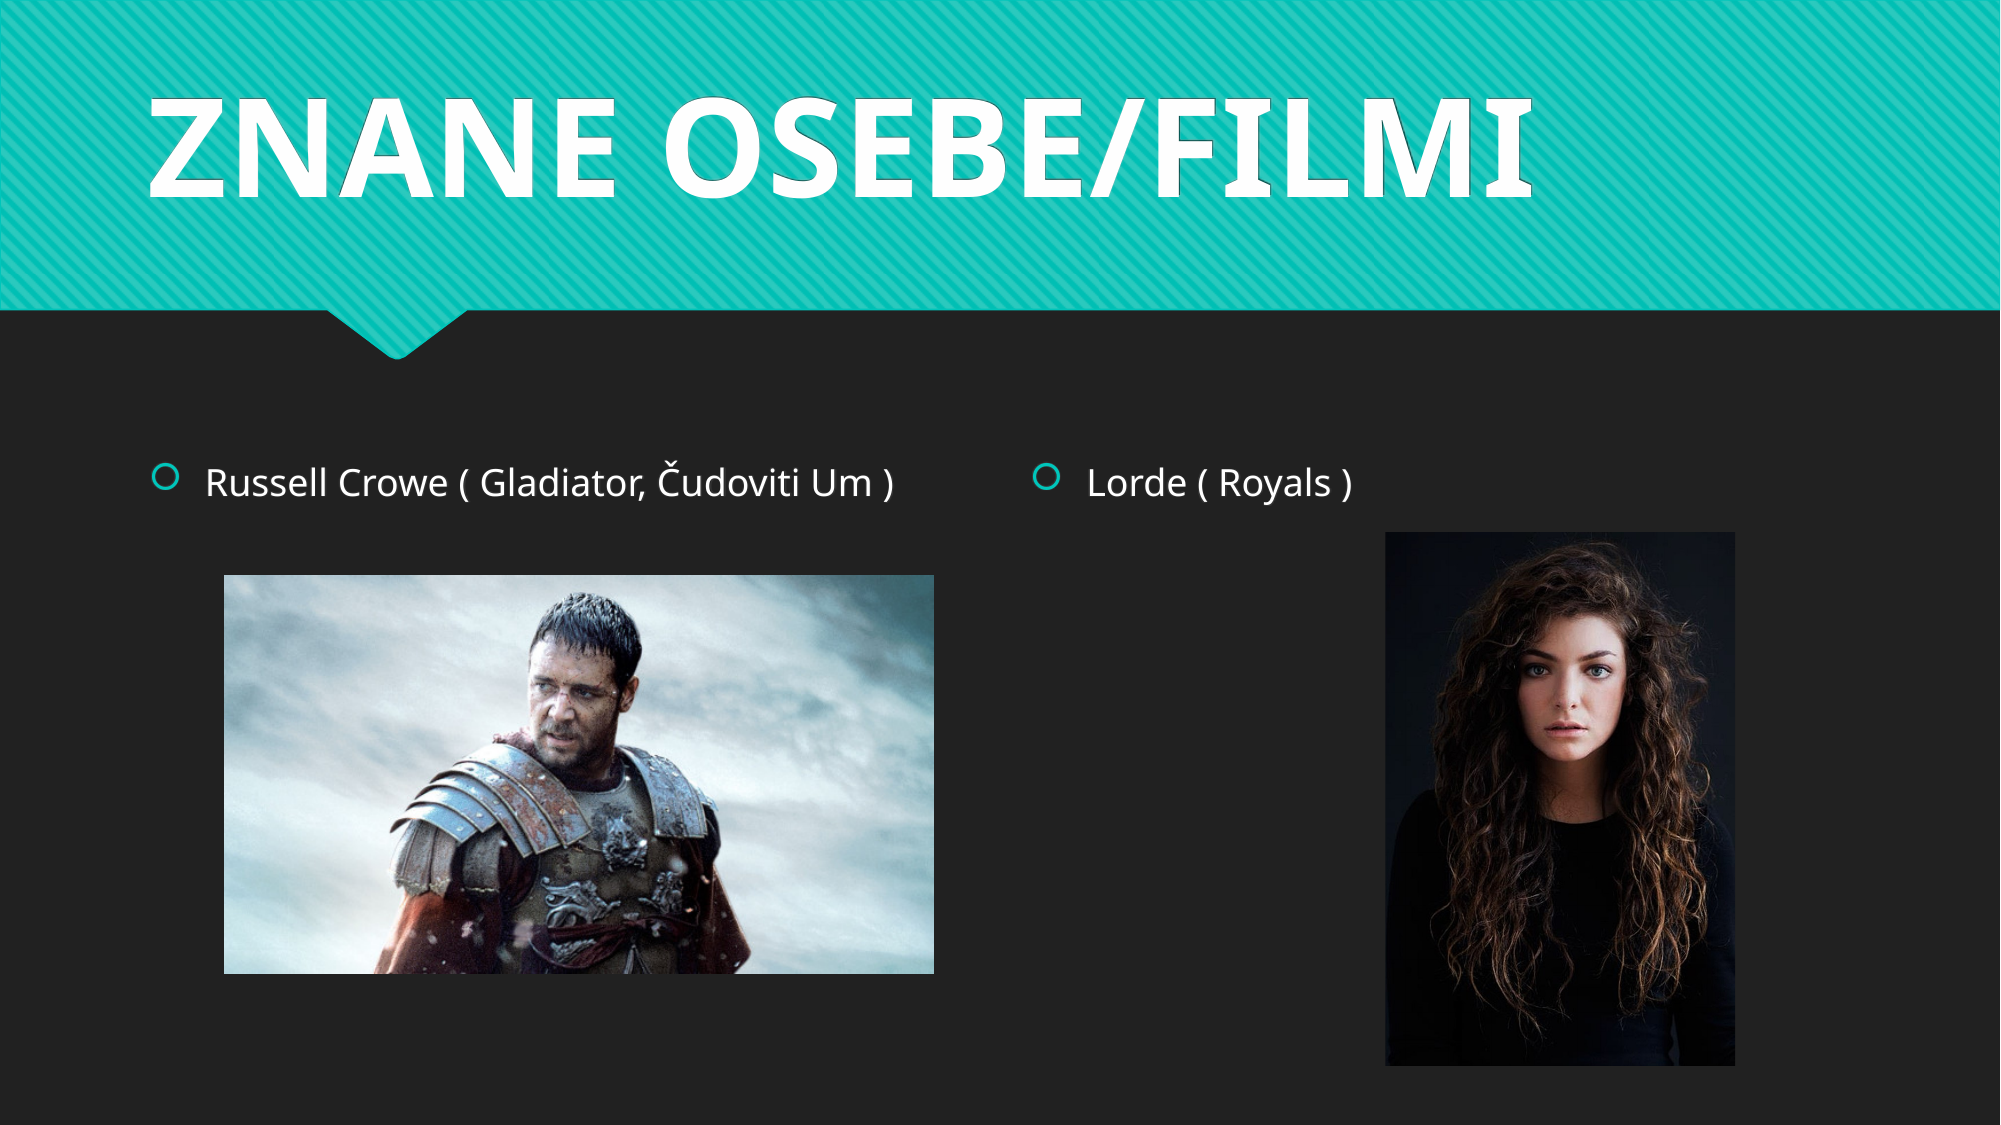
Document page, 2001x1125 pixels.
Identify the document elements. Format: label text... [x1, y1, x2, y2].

list Russell Crowe ( Gladiator, Čudoviti Um ) [133, 451, 985, 962]
picture [224, 575, 934, 974]
list Lorde ( Royals ) [1014, 451, 1868, 962]
title ZNANE OSEBE/FILMI [132, 73, 1868, 233]
picture [1, 1, 1999, 357]
picture [1385, 532, 1736, 1066]
